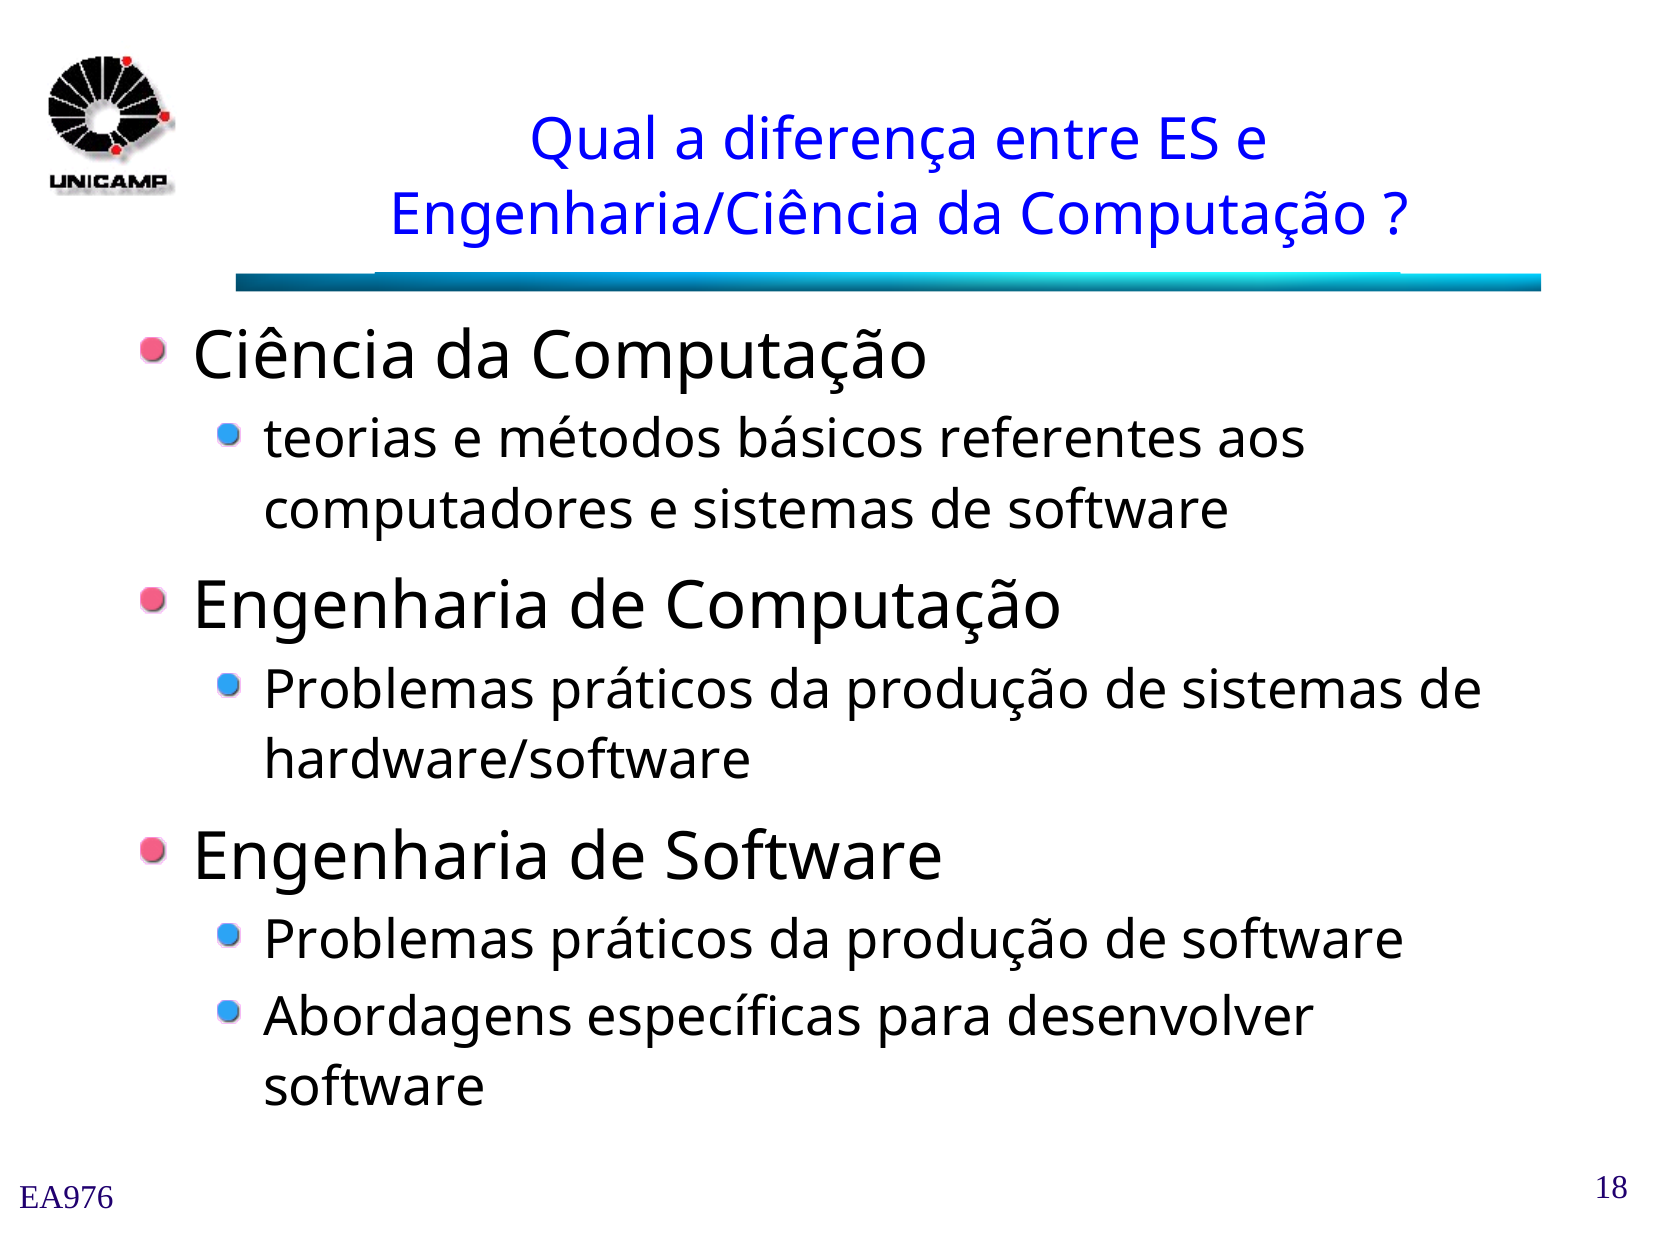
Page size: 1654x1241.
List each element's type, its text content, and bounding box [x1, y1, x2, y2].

picture [125, 272, 1654, 295]
title Qual a diferença entre ES e Engenharia/Ciência da Computação ? [264, 42, 1534, 250]
list Ciência da Computação teorias e métodos básicos referentes aos computadores e sistemas de software Engenharia de Computação Problemas práticos da produção de sistemas de hardware/software Engenharia de Software Problemas práticos da produção de software Abordagens específicas para desenvolver software [121, 309, 1534, 1014]
picture [216, 1014, 242, 1025]
